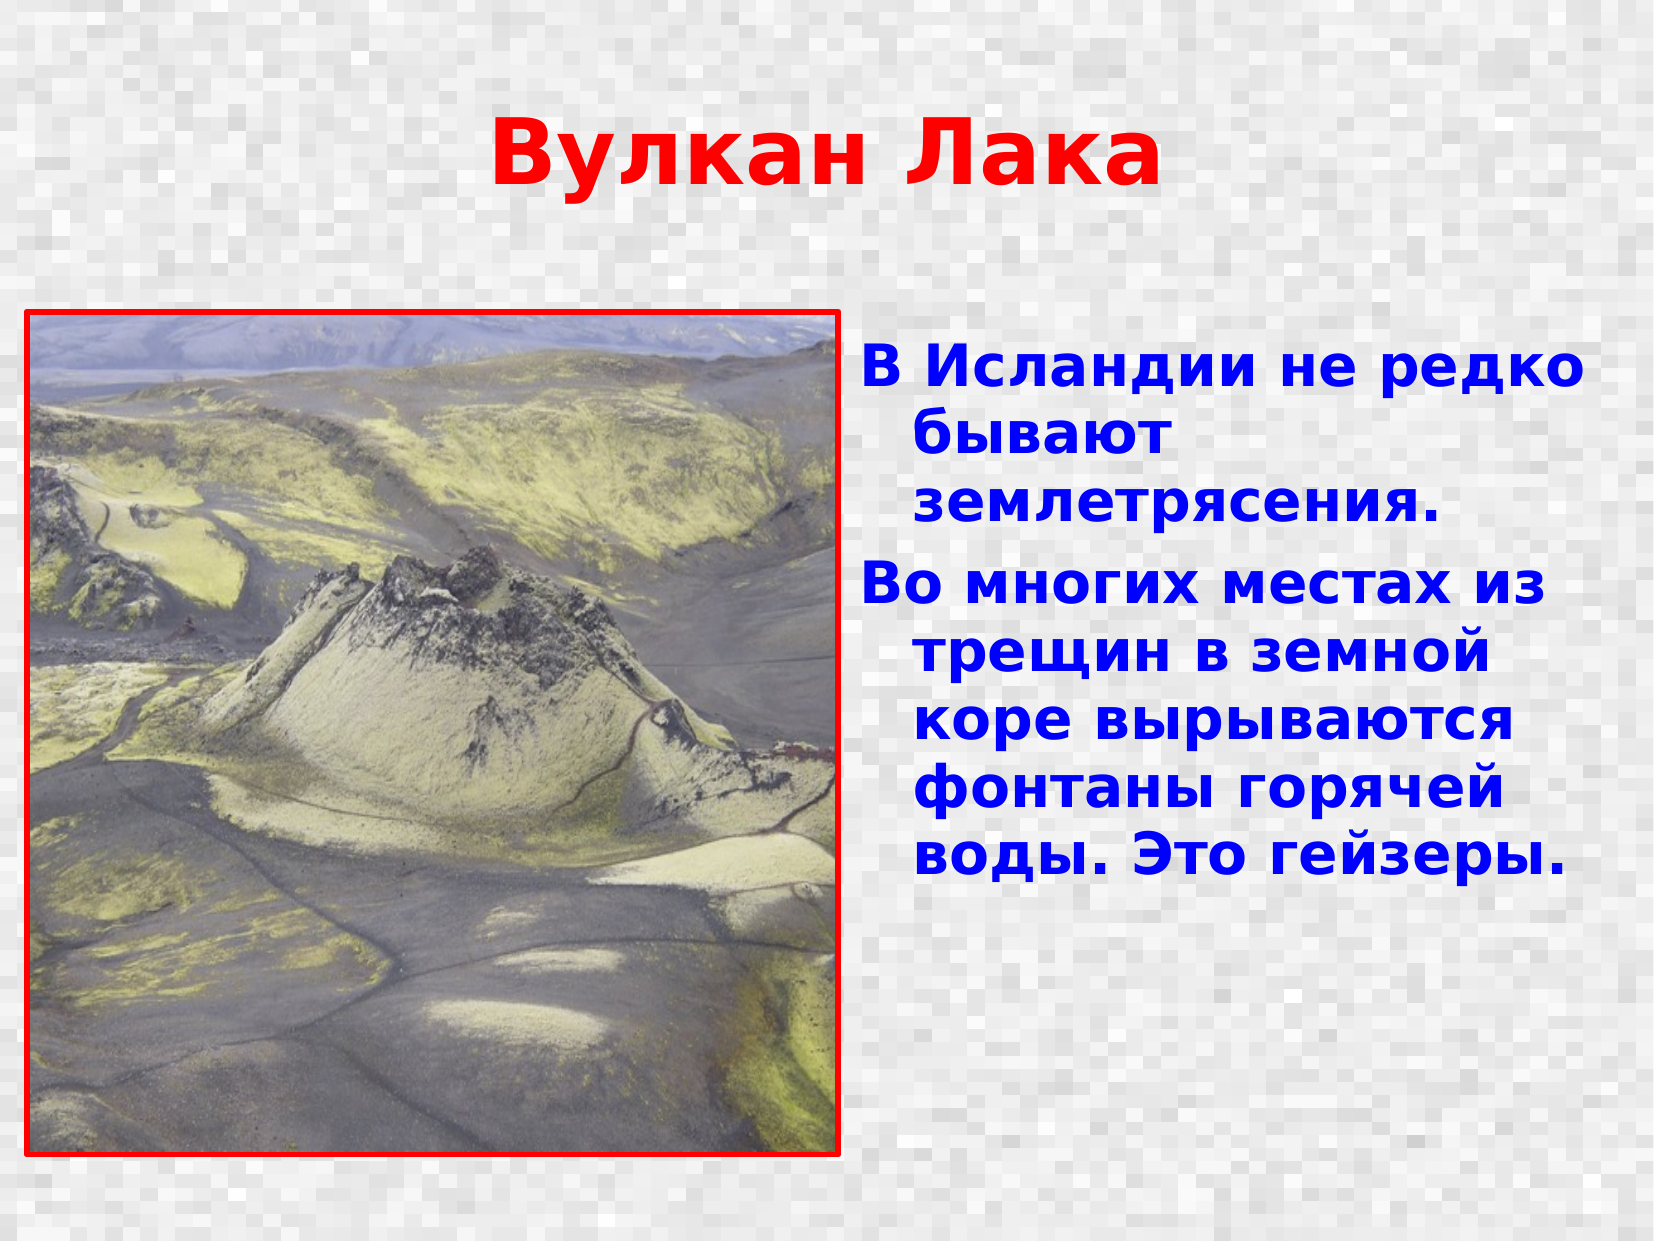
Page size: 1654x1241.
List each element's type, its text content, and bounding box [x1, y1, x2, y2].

text_box В Исландии не редко бывают землетрясения. Во многих местах из трещин в земной коре вырываются фонтаны горячей воды. Это гейзеры. [826, 324, 1654, 1063]
title Вулкан Лака [82, 56, 1571, 250]
picture [29, 314, 836, 1152]
picture [0, 0, 1654, 1241]
